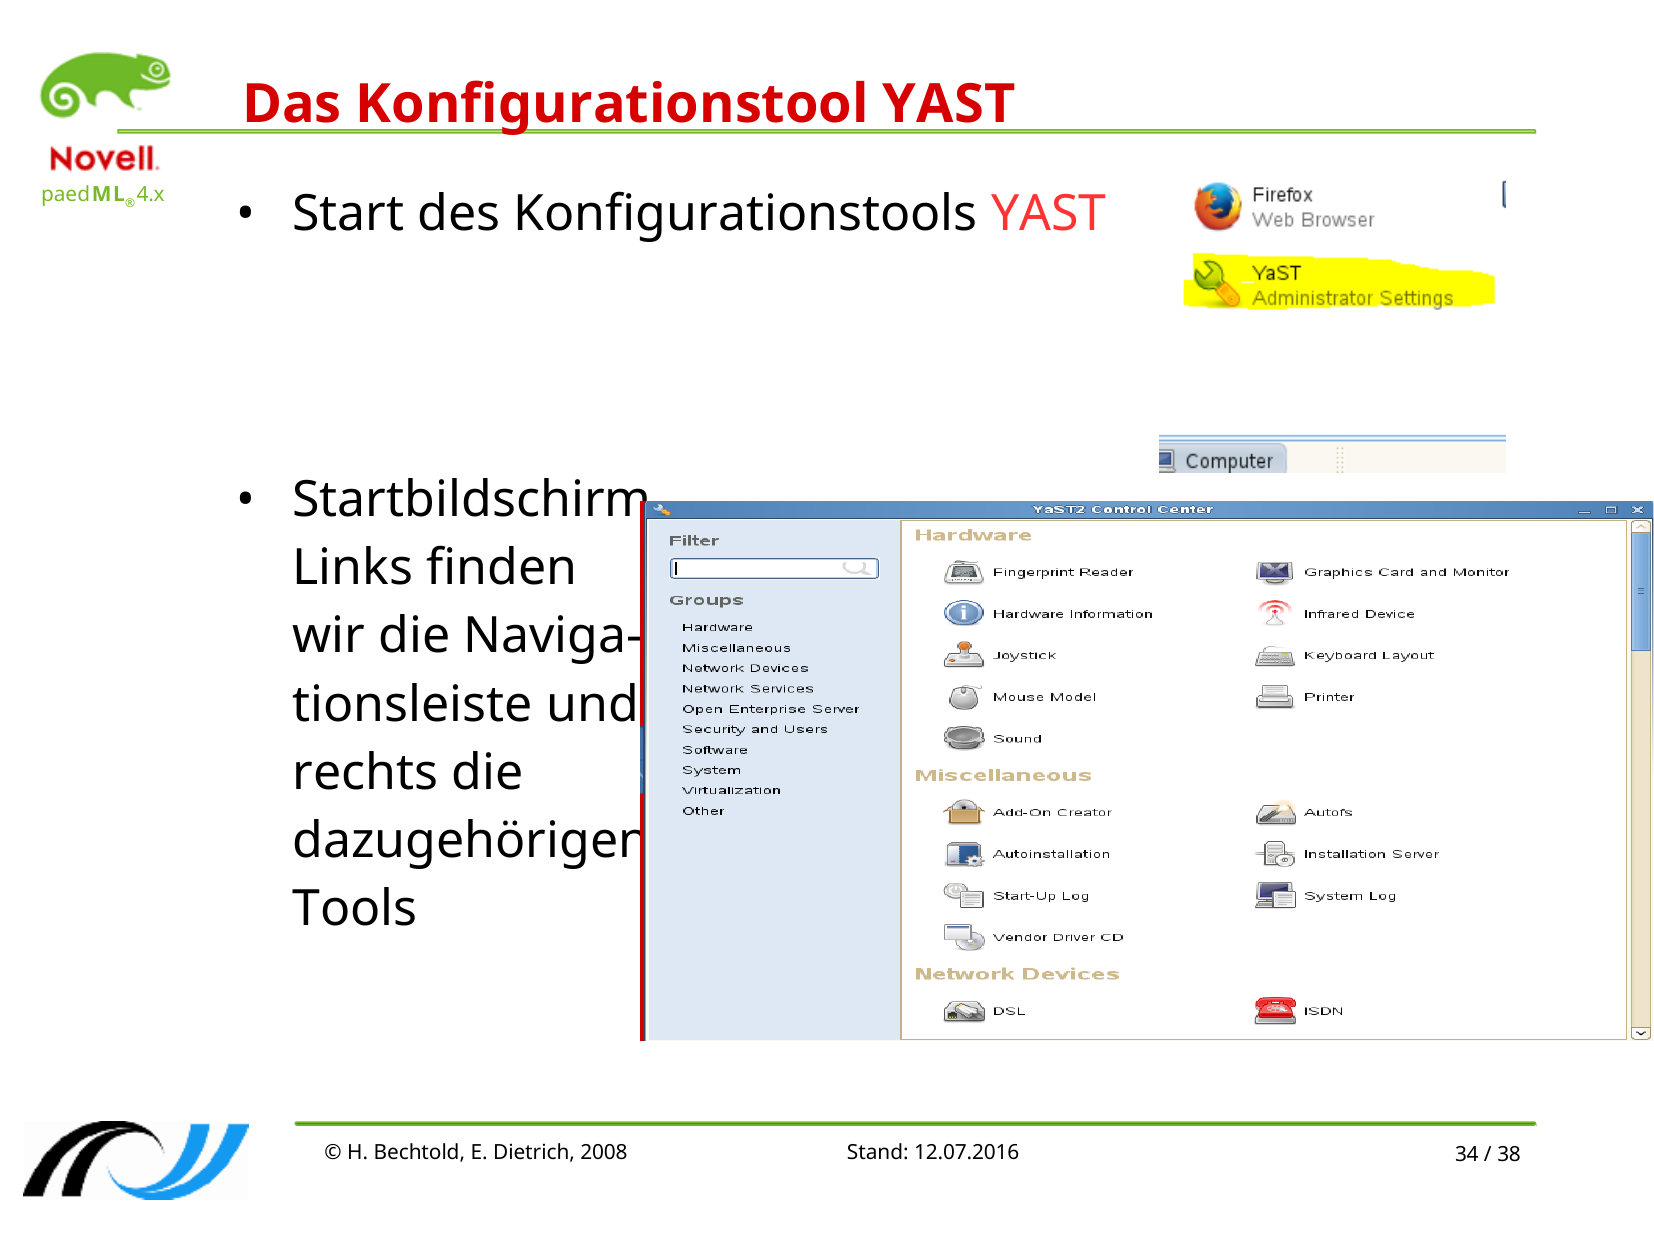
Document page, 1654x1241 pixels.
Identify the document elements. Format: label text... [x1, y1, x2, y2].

title Das Konfigurationstool YAST [242, 43, 1625, 160]
picture [26, 35, 184, 193]
list Start des Konfigurationstools YAST Startbildschirm Links finden wir die Naviga- tionsleiste und rechts die dazugehörigen Tools [236, 177, 1565, 853]
picture [1159, 161, 1506, 473]
picture [23, 1121, 249, 1200]
picture [640, 501, 1654, 1041]
